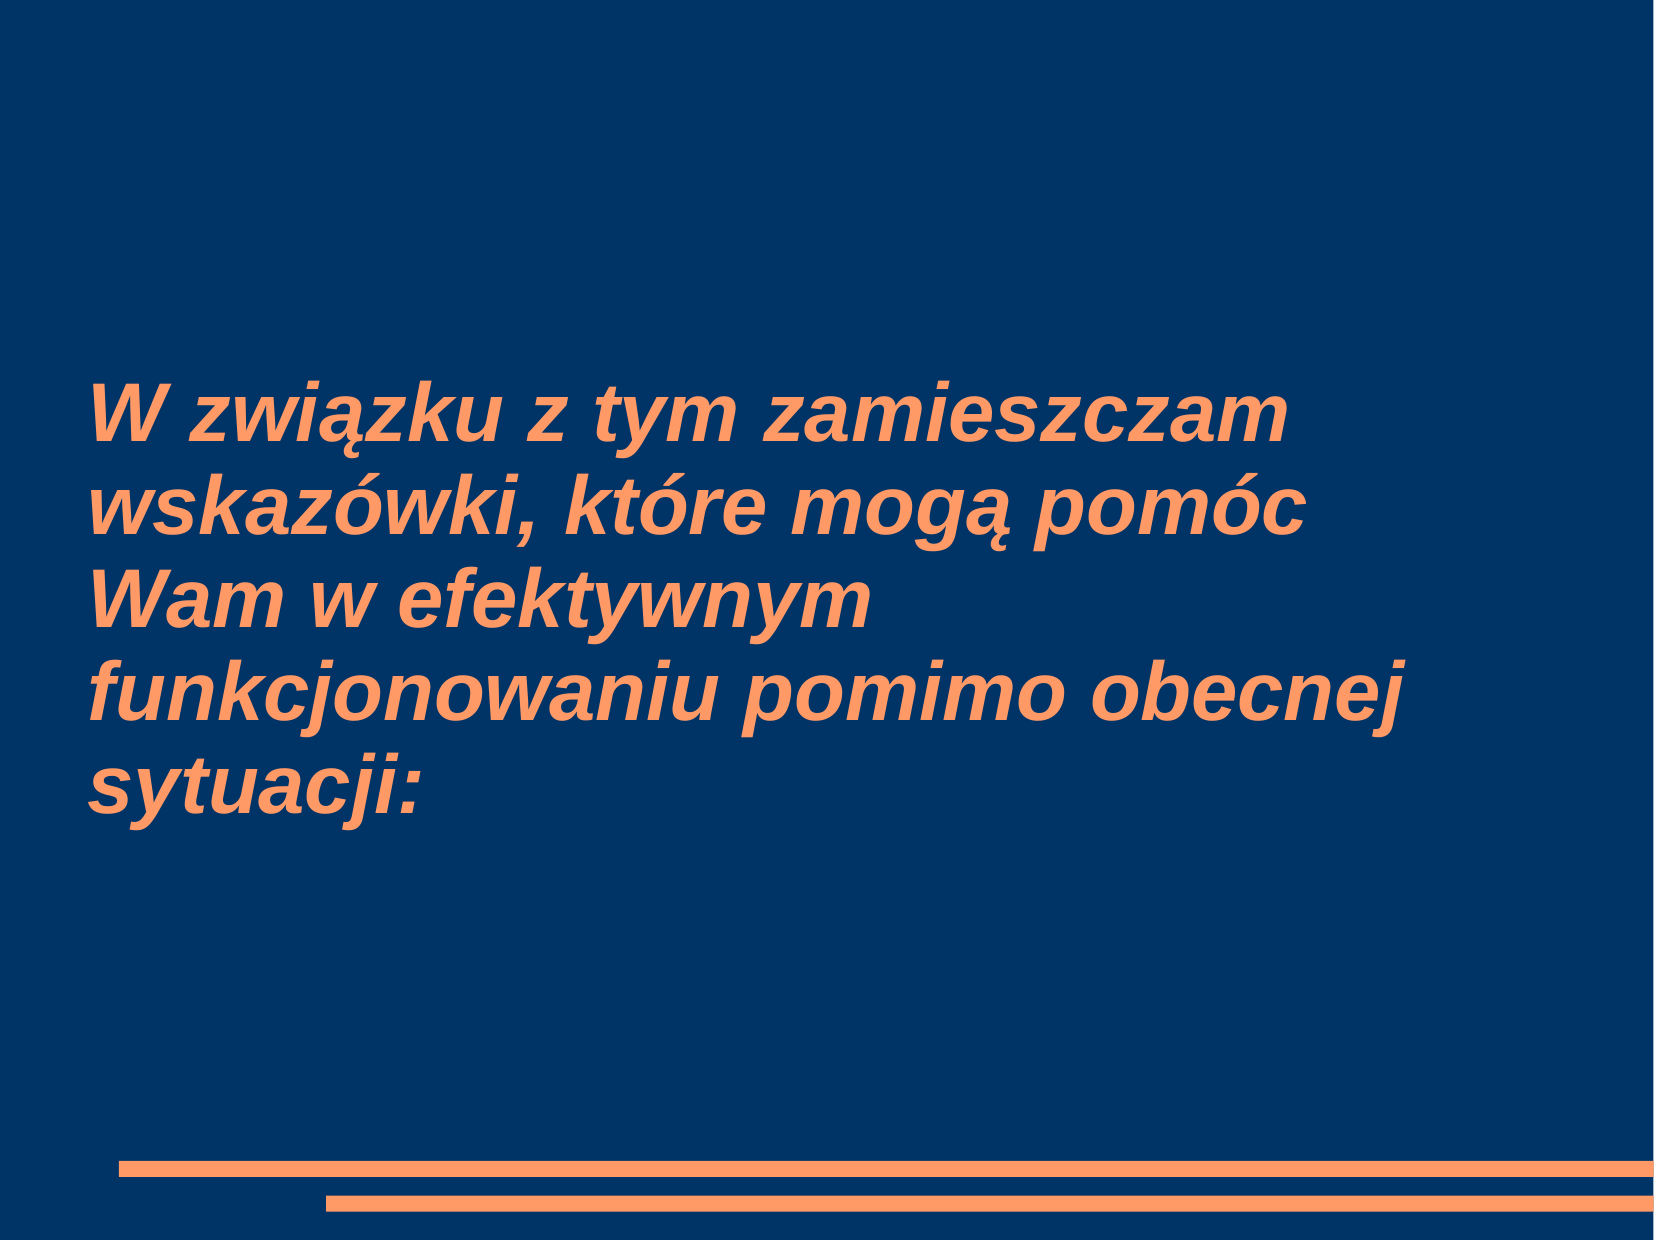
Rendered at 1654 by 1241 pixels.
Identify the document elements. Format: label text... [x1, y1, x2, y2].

title W związku z tym zamieszczam wskazówki, które mogą pomóc Wam w efektywnym funkcjonowaniu pomimo obecnej sytuacji: [87, 366, 1501, 832]
